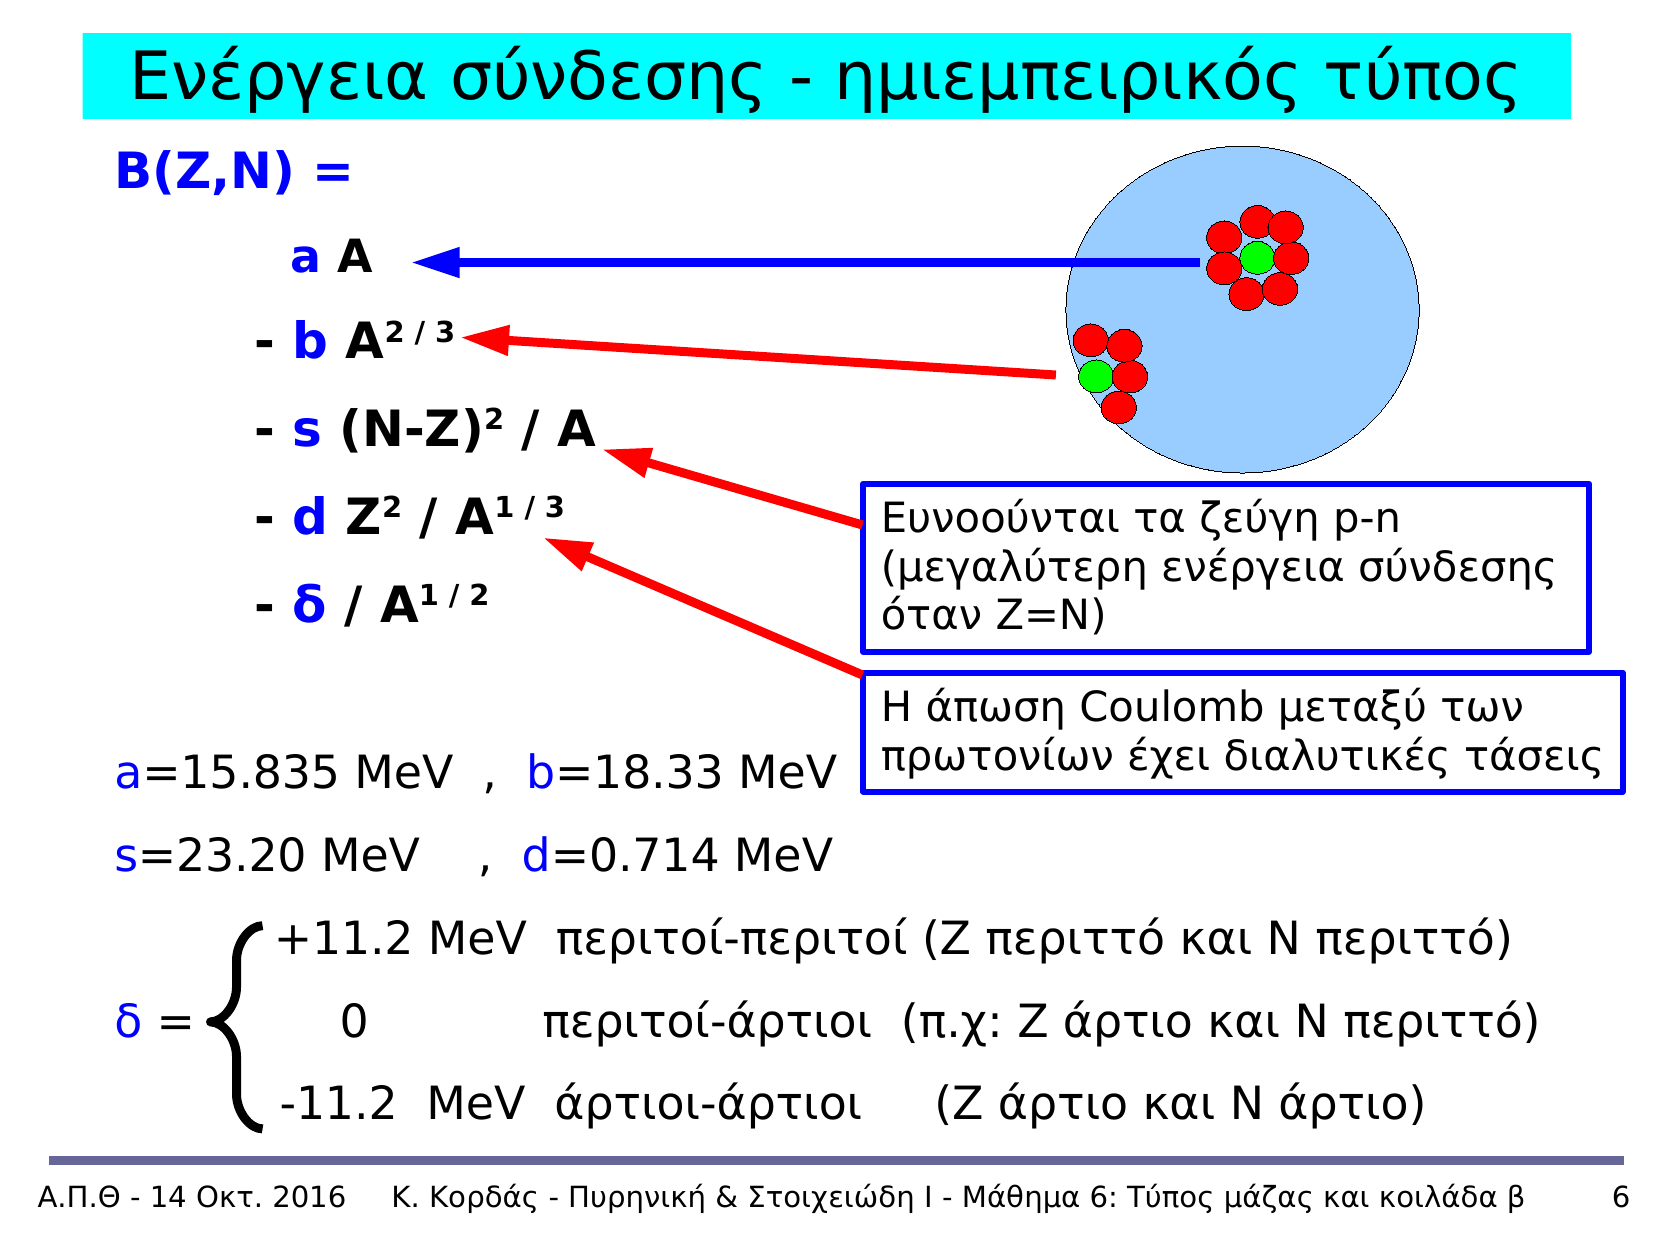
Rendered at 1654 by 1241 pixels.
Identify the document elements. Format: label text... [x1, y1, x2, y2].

text_box Η άπωση Coulomb μεταξύ των πρωτονίων έχει διαλυτικές τάσεις [863, 672, 1623, 792]
text_box Ευνοούνται τα ζεύγη p-n (μεγαλύτερη ενέργεια σύνδεσης όταν Ζ=Ν) [863, 483, 1589, 652]
title Ενέργεια σύνδεσης - ημιεμπειρικός τύπος [82, 33, 1571, 119]
list Β(Ζ,Ν) = a A - b A2 / 3 - s (N-Z)2 / A - d Z2 / A1 / 3 - δ / A1 / 2 a=15.835 MeV , b=18.33 MeV s=23.20 MeV , d=0.714 MeV +11.2 MeV περιτοί-περιτοί (Ζ περιττό και Ν περιττό) δ = 0 περιτοί-άρτιοι (π.χ: Ζ άρτιο και Ν περιττό) -11.2 MeV άρτιοι-άρτιοι (Ζ άρτιο και Ν άρτιο) [43, 141, 1619, 1140]
text_box [1065, 146, 1420, 474]
